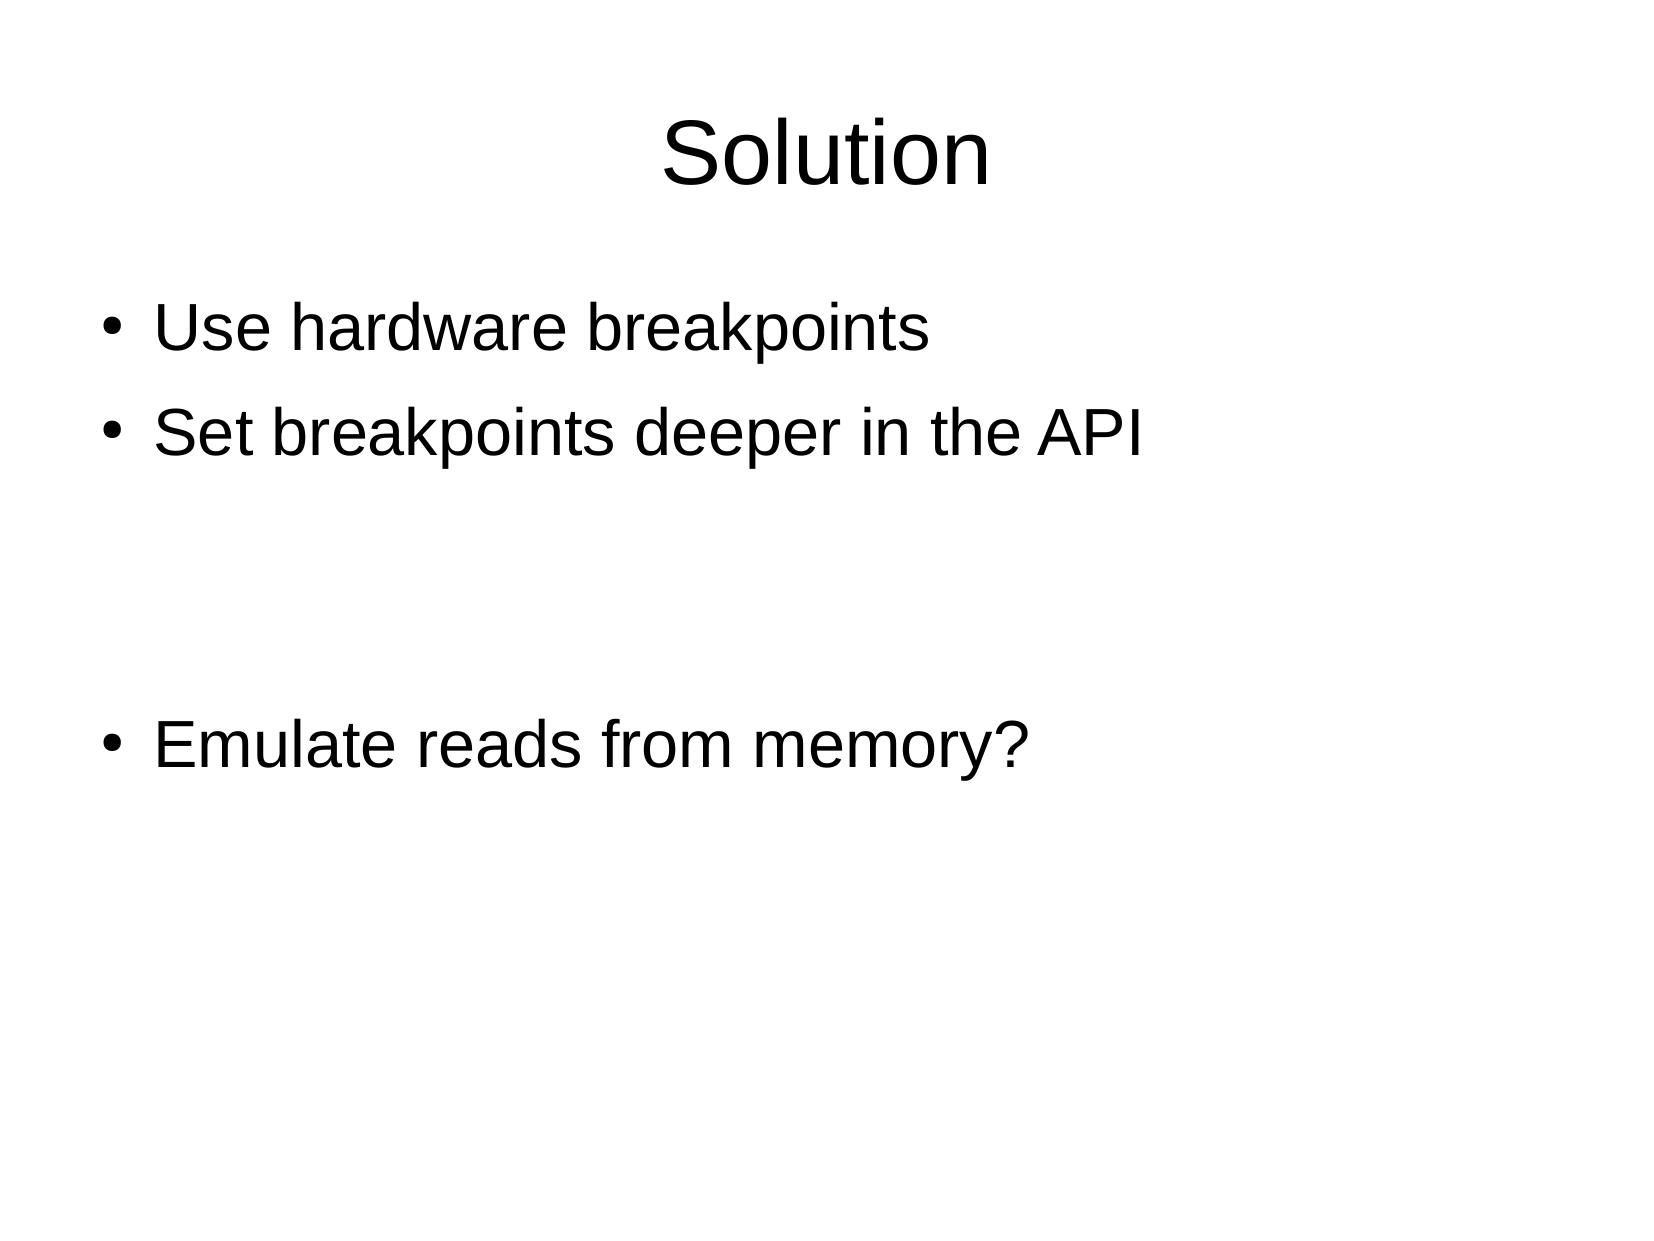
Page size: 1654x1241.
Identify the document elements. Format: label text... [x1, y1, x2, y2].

title Solution [82, 49, 1571, 257]
list Use hardware breakpoints Set breakpoints deeper in the API Emulate reads from memory? [82, 290, 1571, 1109]
